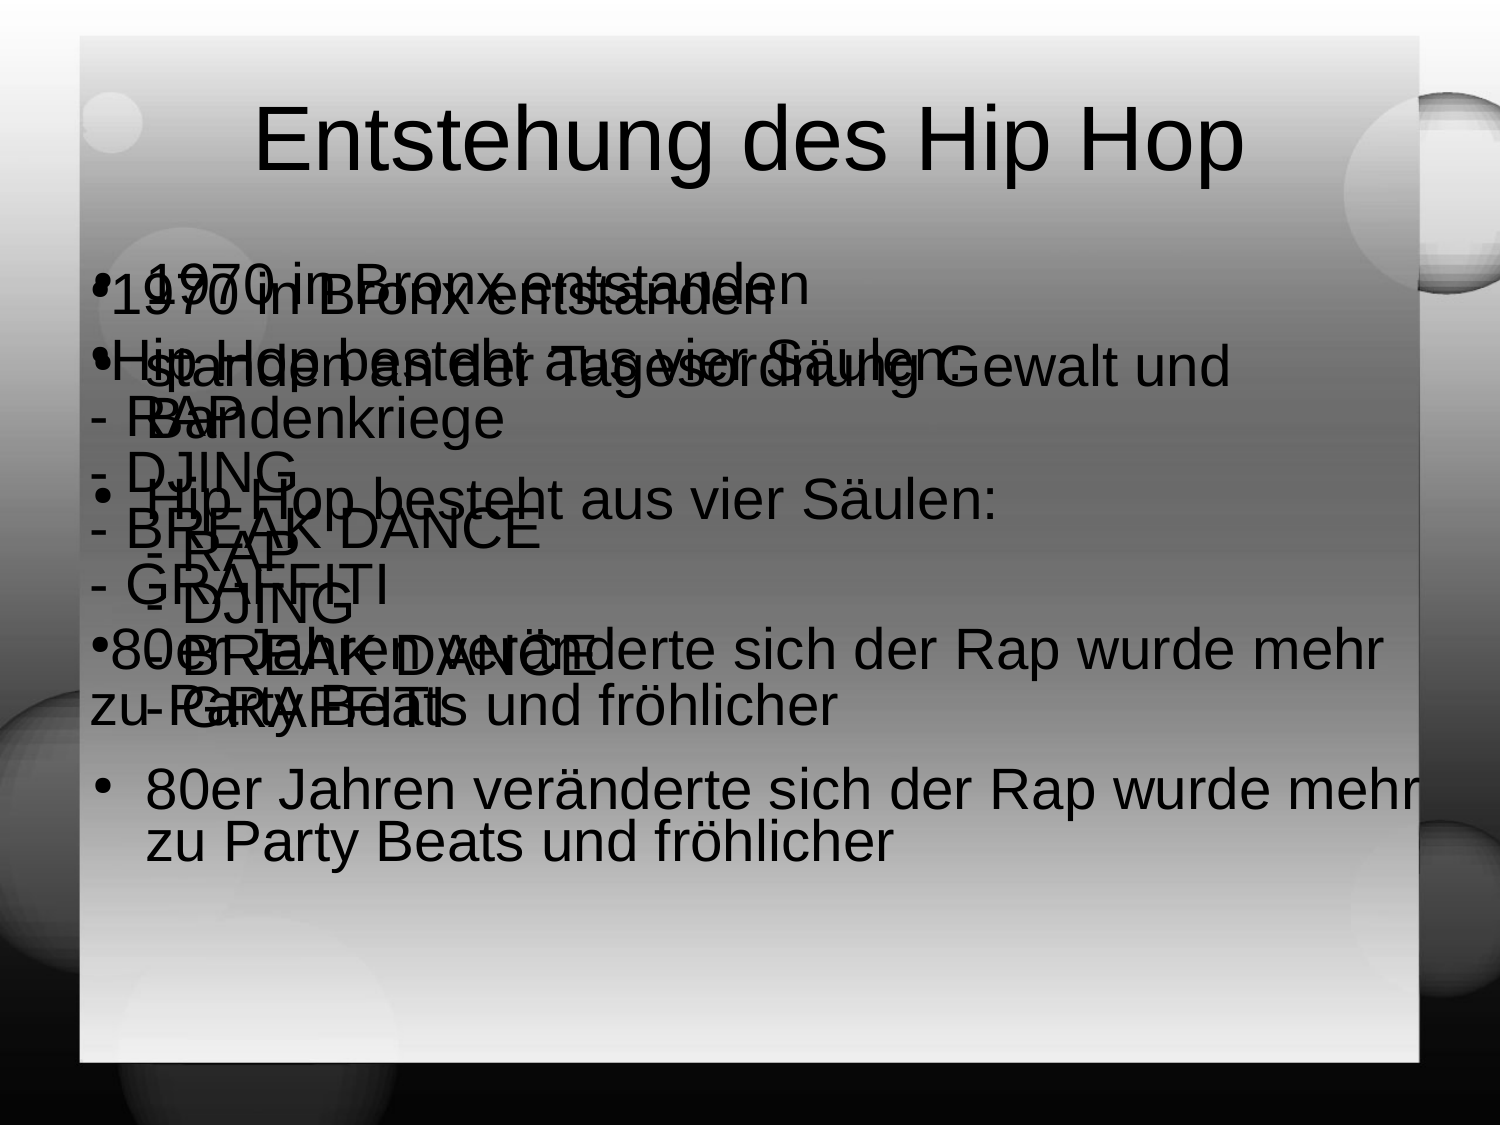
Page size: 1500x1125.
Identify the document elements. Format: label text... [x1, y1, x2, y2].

title Entstehung des Hip Hop [75, 44, 1425, 233]
picture [0, 0, 1500, 1125]
list 1970 in Bronx entstanden standen an der Tagesordnung Gewalt und Bandenkriege Hip Hop besteht aus vier Säulen: - RAP - DJING - BREAK DANCE - GRAFFITI 80er Jahren veränderte sich der Rap wurde mehr zu Party Beats und fröhlicher [75, 263, 1425, 1006]
